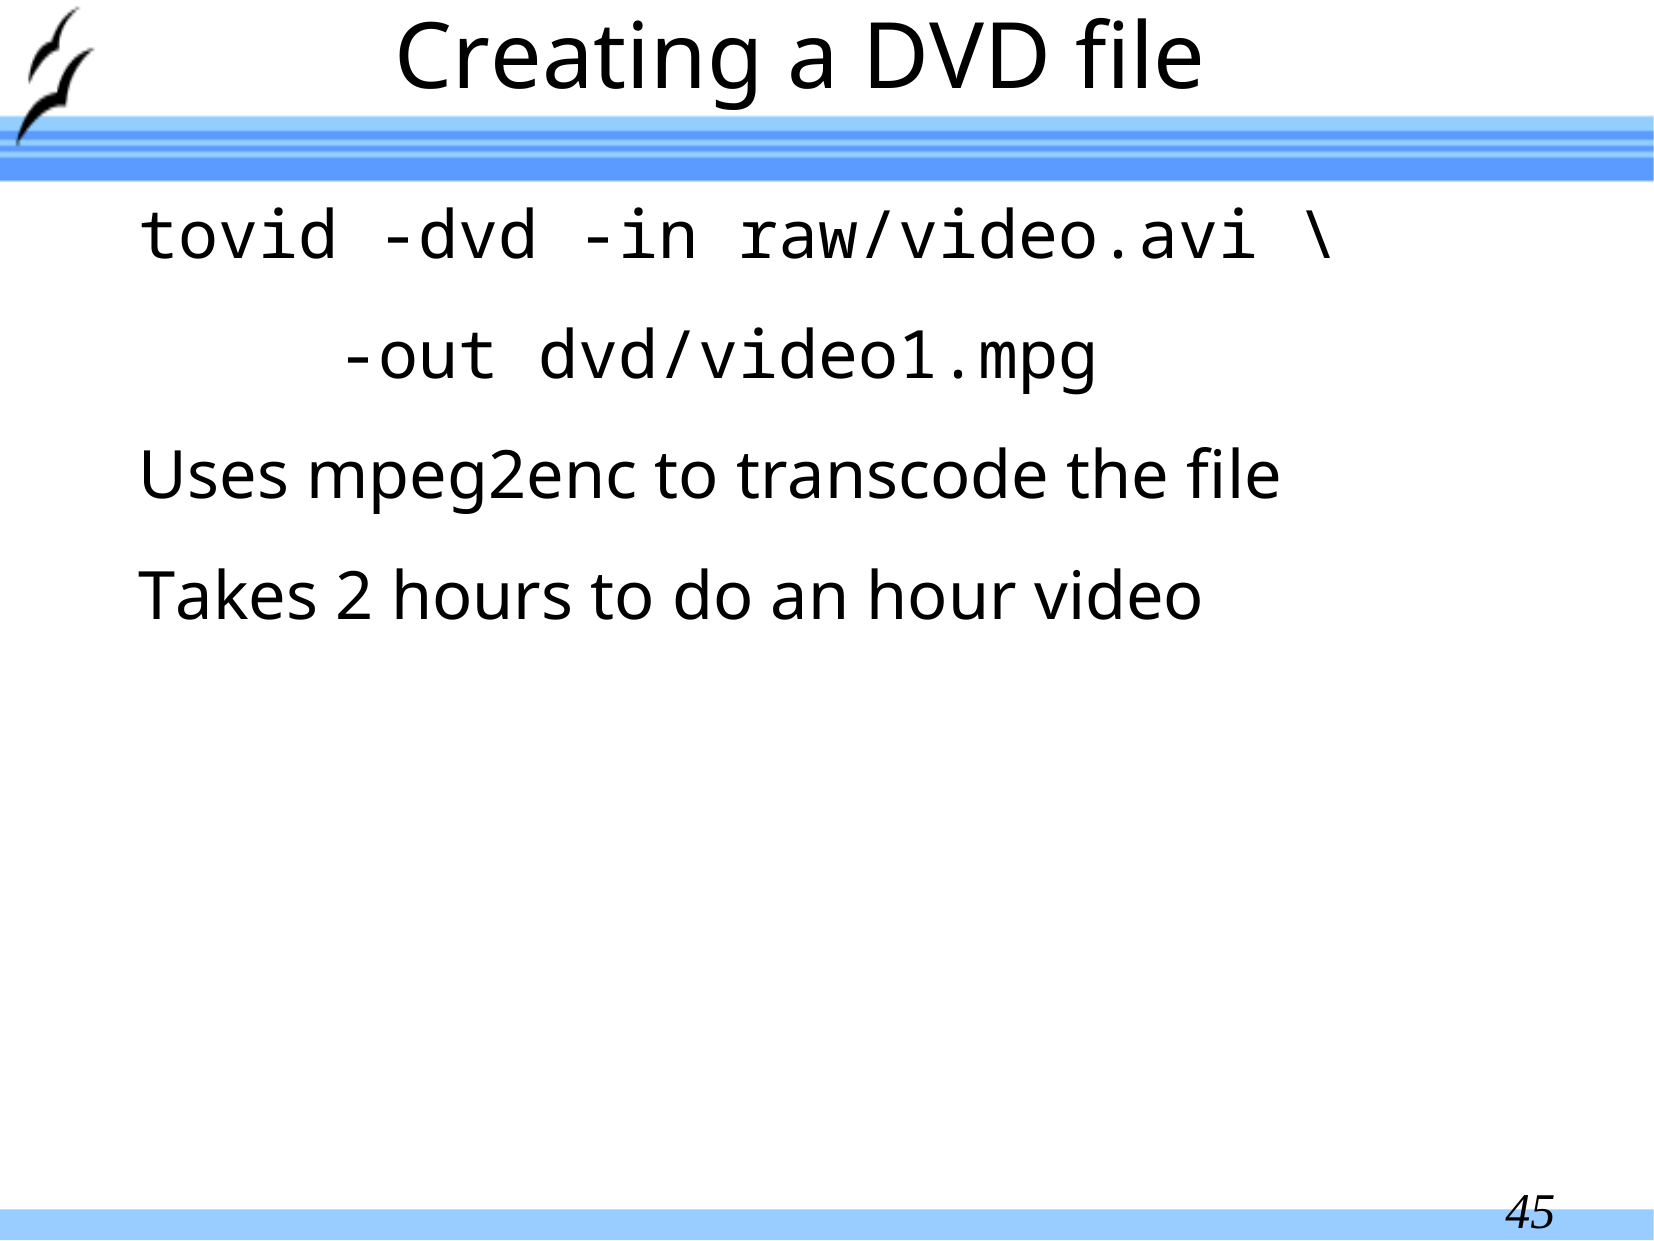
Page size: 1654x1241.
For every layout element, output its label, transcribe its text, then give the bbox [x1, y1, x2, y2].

list tovid -dvd -in raw/video.avi \ -out dvd/video1.mpg Uses mpeg2enc to transcode the file Takes 2 hours to do an hour video [120, 187, 1533, 1195]
title Creating a DVD file [94, 0, 1507, 121]
picture [0, 0, 1654, 188]
